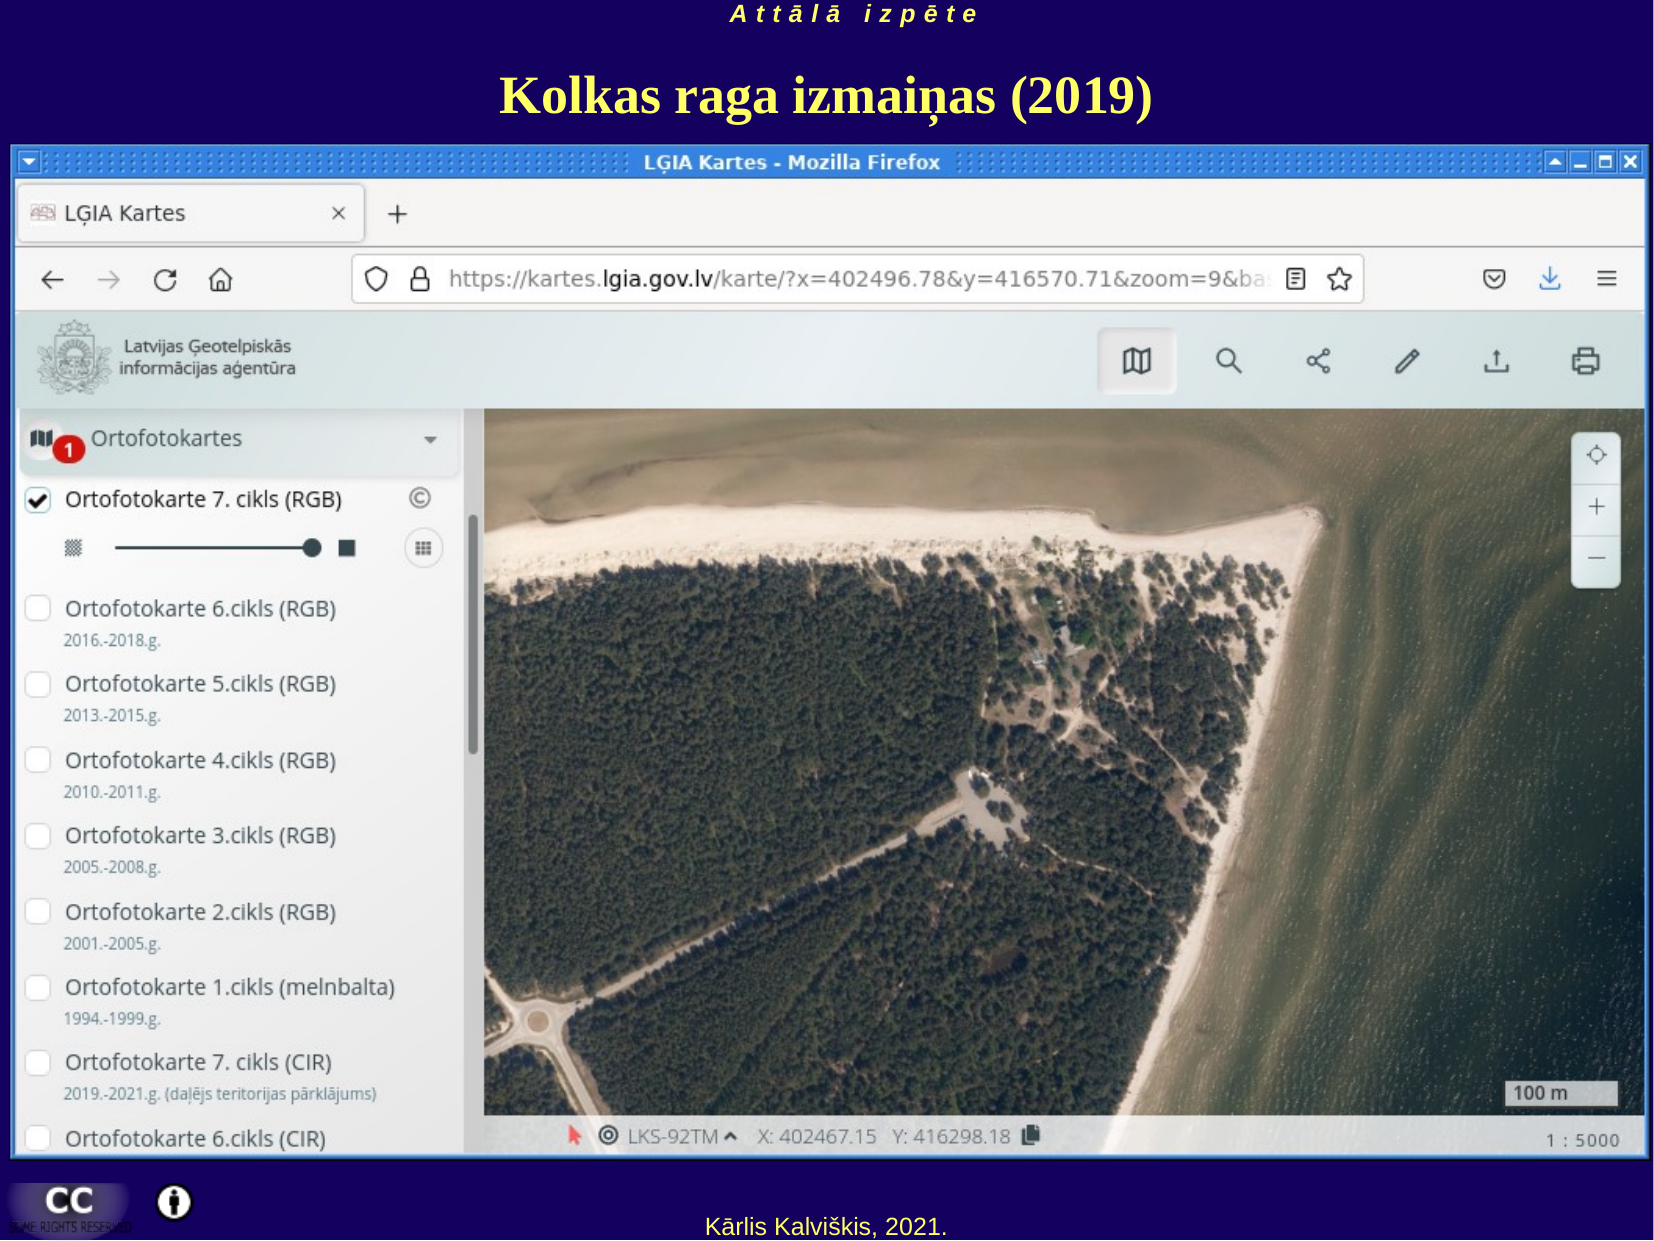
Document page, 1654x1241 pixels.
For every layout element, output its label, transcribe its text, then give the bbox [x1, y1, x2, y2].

title Kolkas raga izmaiņas (2019) [120, 65, 1533, 143]
picture [9, 143, 1651, 1161]
picture [0, 1183, 141, 1241]
picture [155, 1183, 194, 1222]
